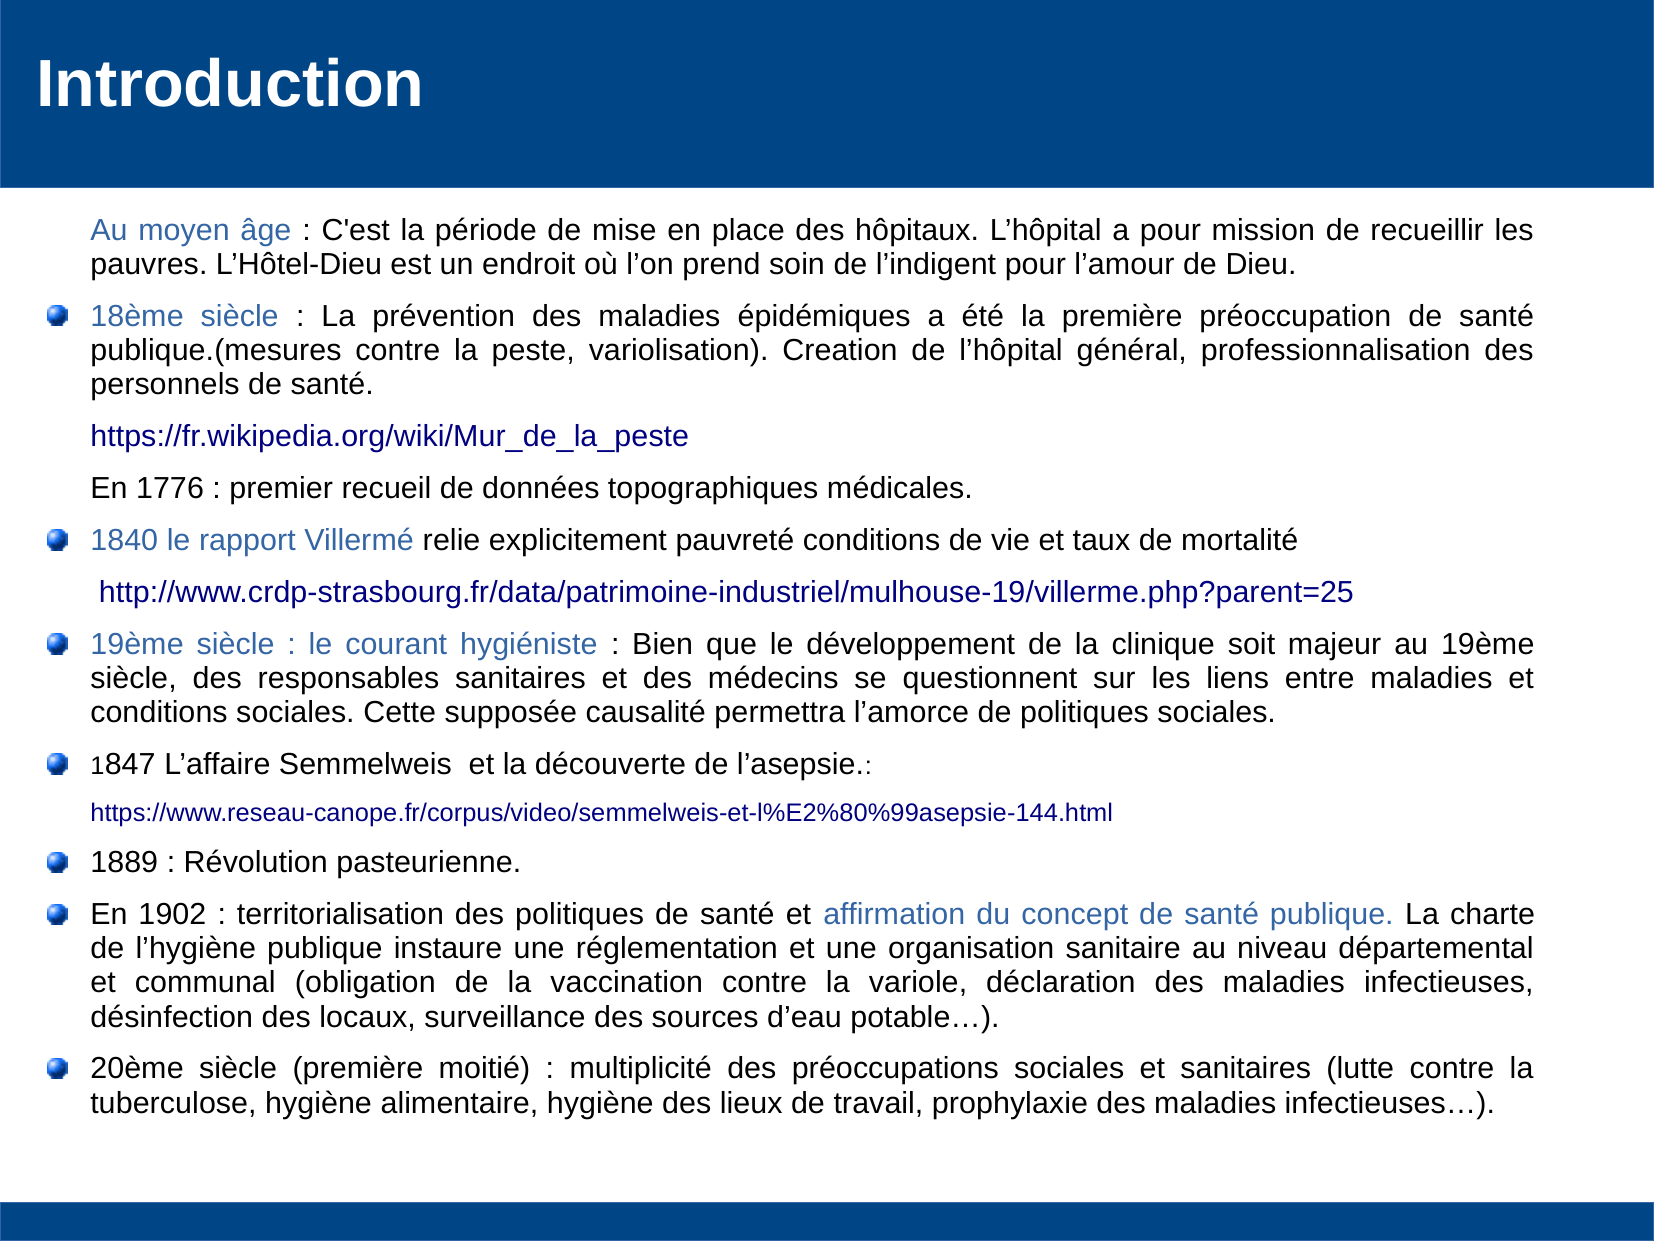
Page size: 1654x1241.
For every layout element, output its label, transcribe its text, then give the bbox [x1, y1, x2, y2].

list Au moyen âge : C'est la période de mise en place des hôpitaux. L’hôpital a pour mission de recueillir les pauvres. L’Hôtel-Dieu est un endroit où l’on prend soin de l’indigent pour l’amour de Dieu. 18ème siècle : La prévention des maladies épidémiques a été la première préoccupation de santé publique.(mesures contre la peste, variolisation). Creation de l’hôpital général, professionnalisation des personnels de santé. https://fr.wikipedia.org/wiki/Mur_de_la_peste En 1776 : premier recueil de données topographiques médicales. 1840 le rapport Villermé relie explicitement pauvreté conditions de vie et taux de mortalité http://www.crdp-strasbourg.fr/data/patrimoine-industriel/mulhouse-19/villerme.php?parent=25 19ème siècle : le courant hygiéniste : Bien que le développement de la clinique soit majeur au 19ème siècle, des responsables sanitaires et des médecins se questionnent sur les liens entre maladies et conditions sociales. Cette supposée causalité permettra l’amorce de politiques sociales. 1847 L’affaire Semmelweis et la découverte de l’asepsie.: https://www.reseau-canope.fr/corpus/video/semmelweis-et-l%E2%80%99asepsie-144.html 1889 : Révolution pasteurienne. En 1902 : territorialisation des politiques de santé et affirmation du concept de santé publique. La charte de l’hygiène publique instaure une réglementation et une organisation sanitaire au niveau départemental et communal (obligation de la vaccination contre la variole, déclaration des maladies infectieuses, désinfection des locaux, surveillance des sources d’eau potable…). 20ème siècle (première moitié) : multiplicité des préoccupations sociales et sanitaires (lutte contre la tuberculose, hygiène alimentaire, hygiène des lieux de travail, prophylaxie des maladies infectieuses…). [47, 212, 1536, 1123]
title Introduction [35, 0, 1654, 178]
